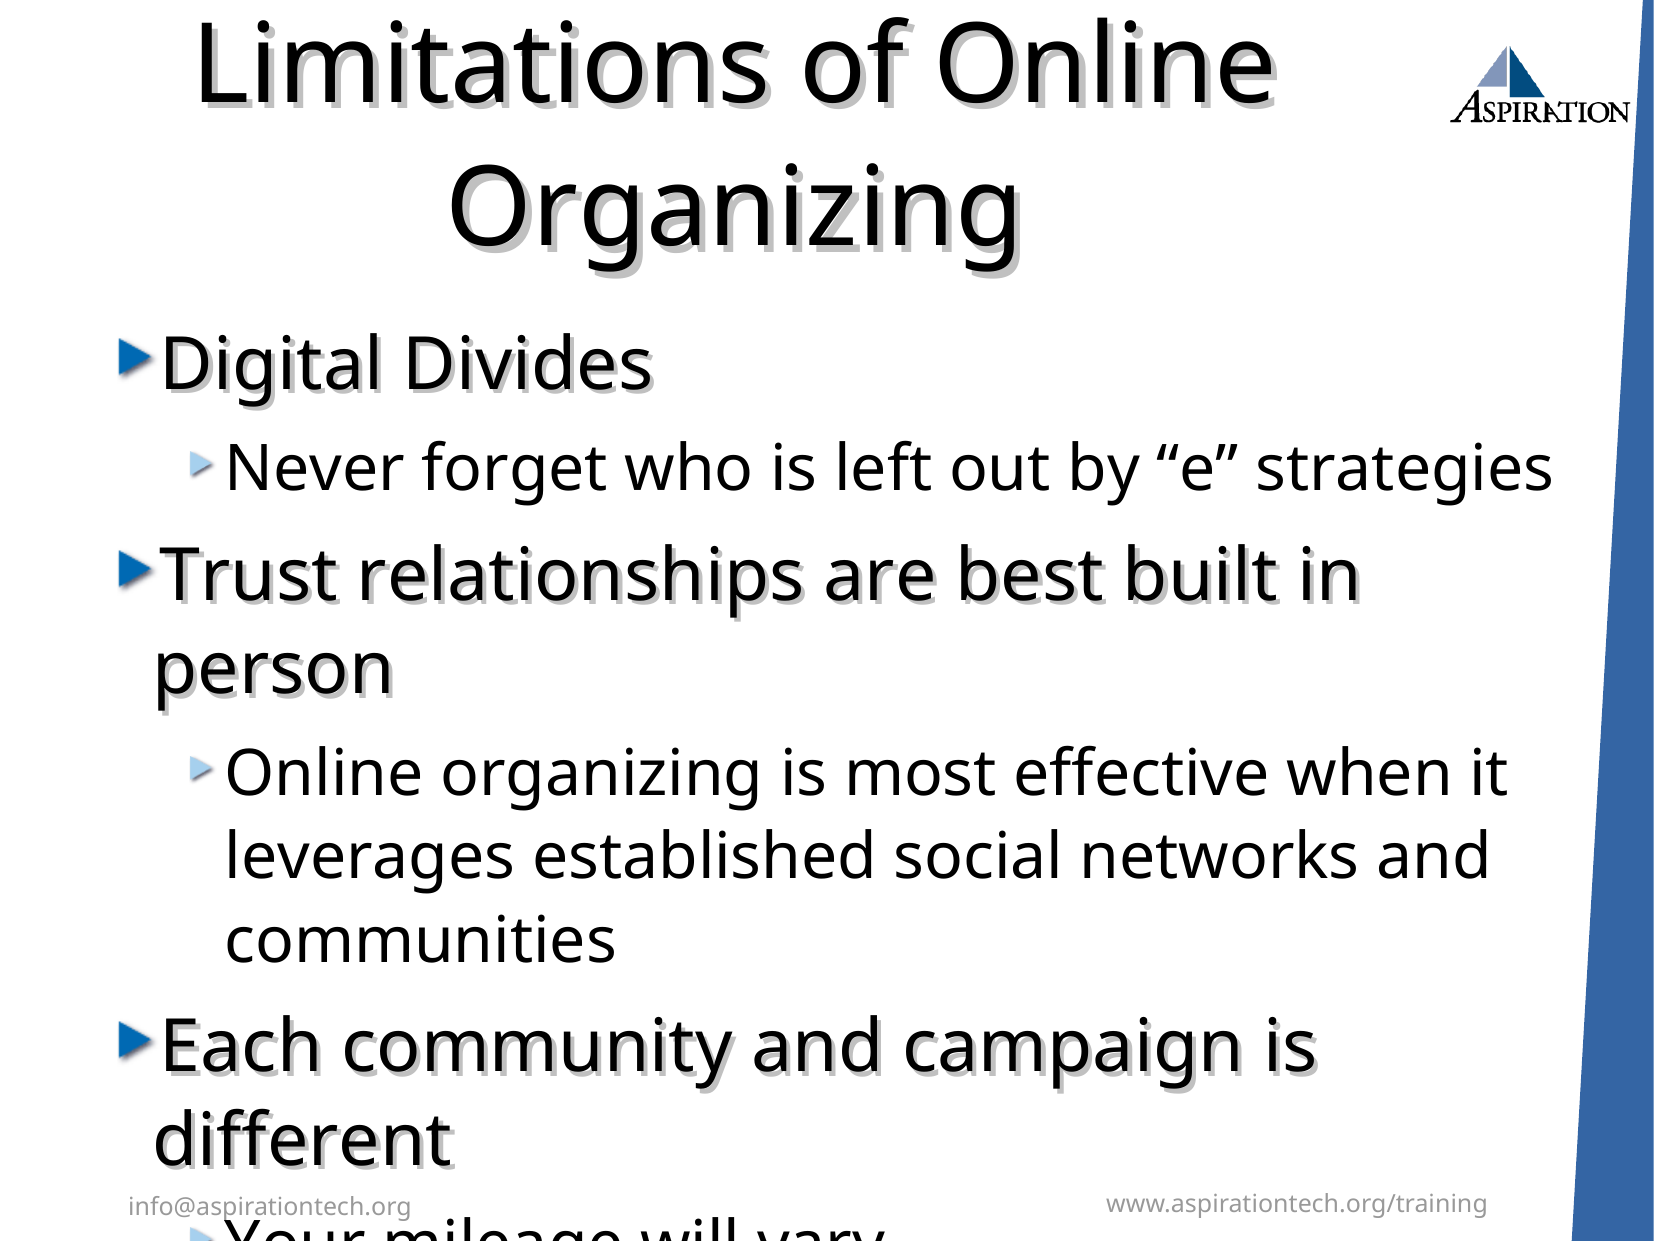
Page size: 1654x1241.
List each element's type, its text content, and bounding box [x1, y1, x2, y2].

title Limitations of Online Organizing [54, 0, 1415, 269]
picture [188, 1224, 218, 1241]
picture [1450, 46, 1631, 132]
list Digital Divides Never forget who is left out by “e” strategies Trust relationships are best built in person Online organizing is most effective when it leverages established social networks and communities Each community and campaign is different Your mileage will vary [54, 310, 1595, 1092]
